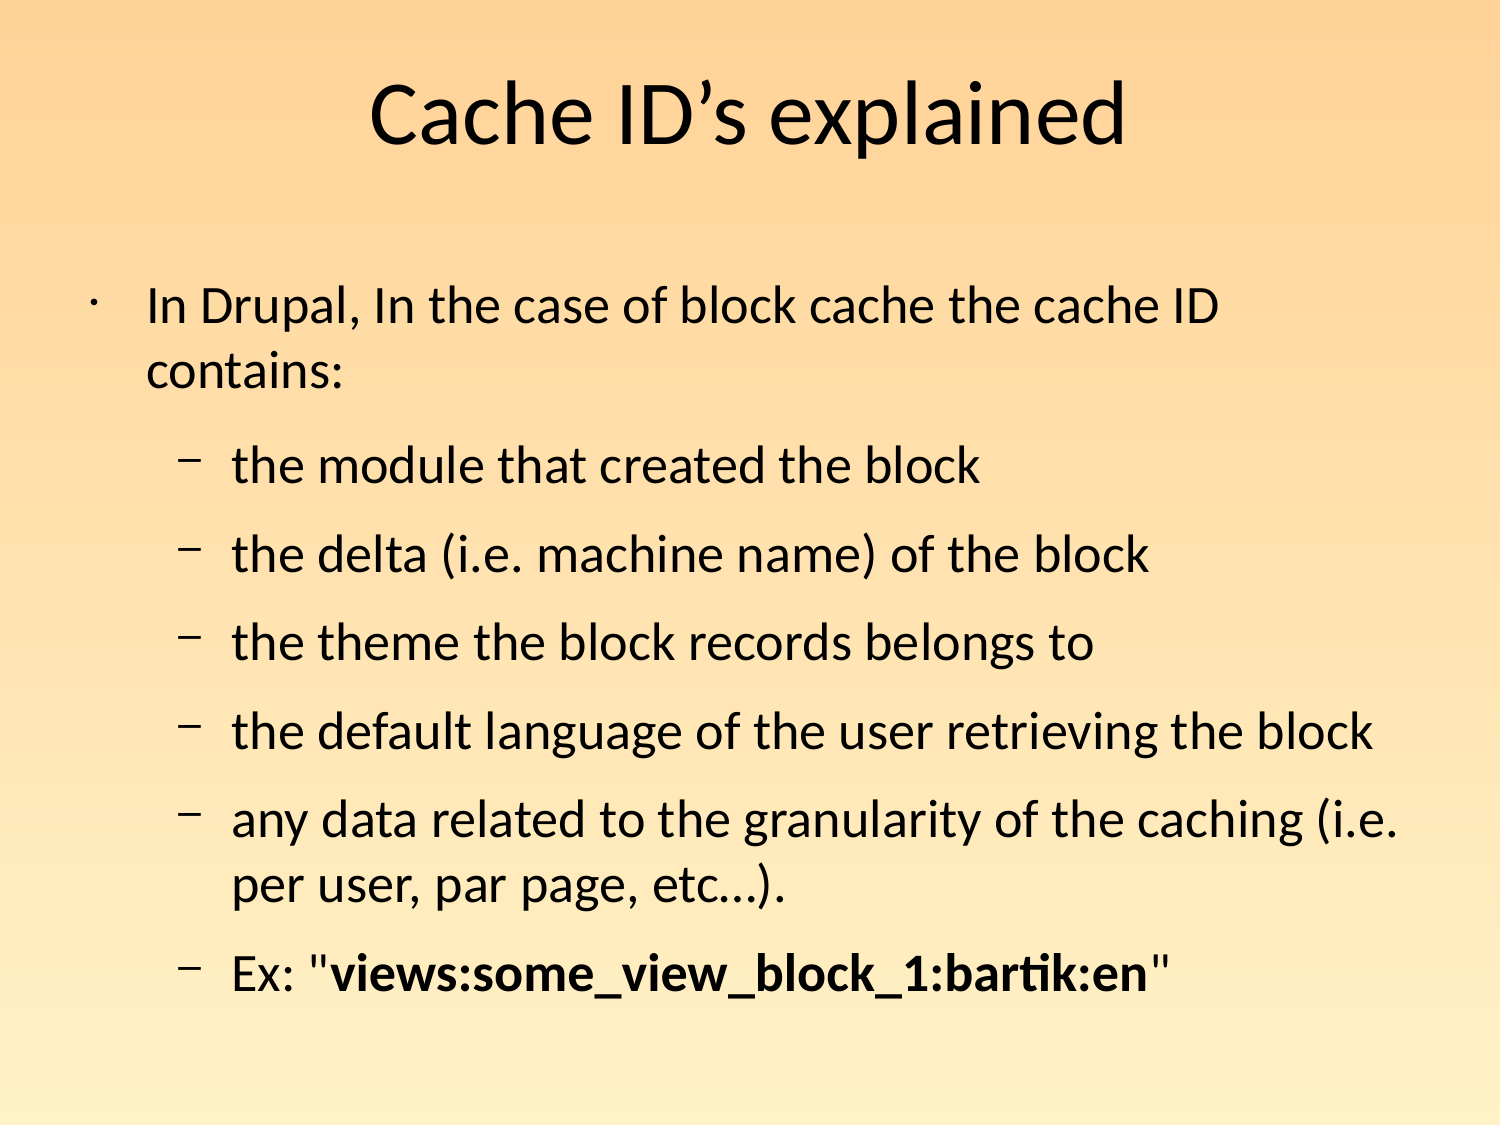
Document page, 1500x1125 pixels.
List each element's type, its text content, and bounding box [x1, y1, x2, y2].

list In Drupal, In the case of block cache the cache ID contains: the module that created the block the delta (i.e. machine name) of the block the theme the block records belongs to the default language of the user retrieving the block any data related to the granularity of the caching (i.e. per user, par page, etc…). Ex: "views:some_view_block_1:bartik:en" [75, 262, 1425, 1005]
title Cache ID’s explained [75, 45, 1425, 233]
